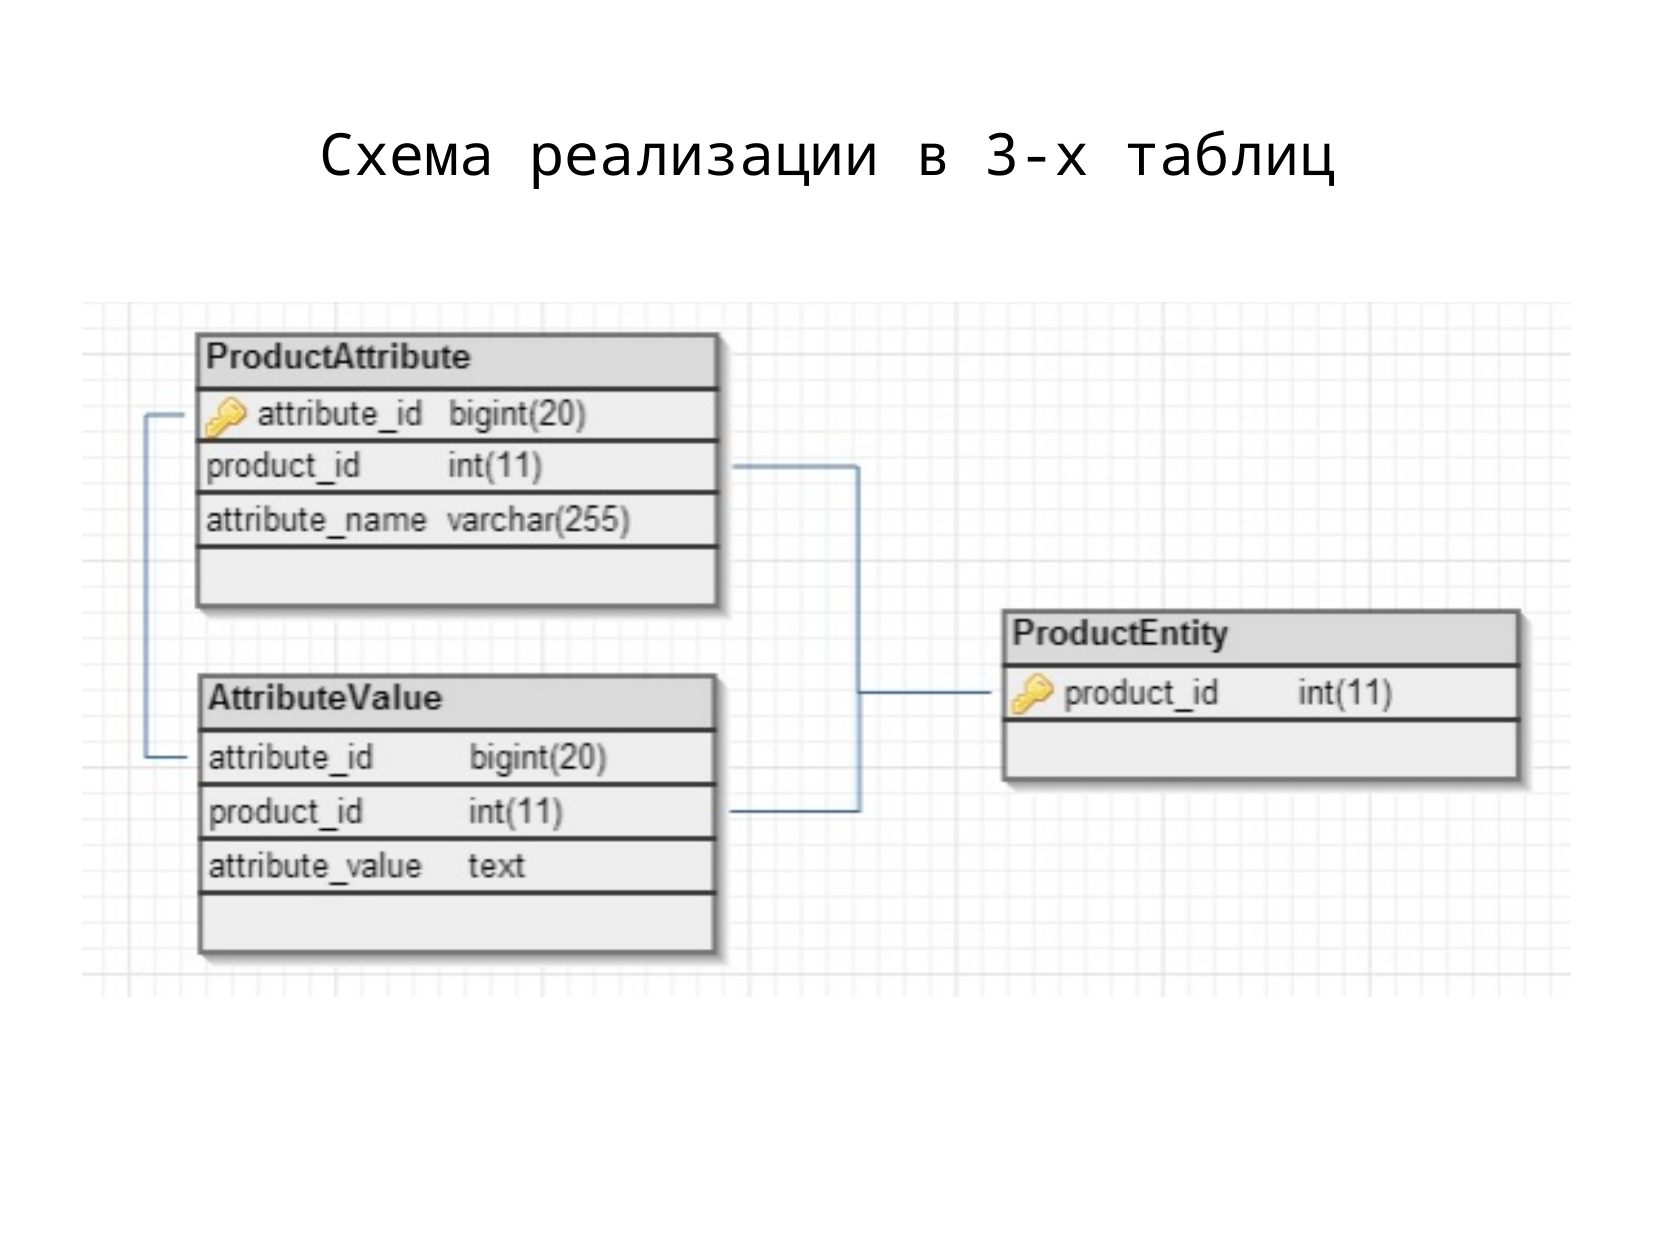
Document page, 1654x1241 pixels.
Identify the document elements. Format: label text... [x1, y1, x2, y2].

picture [82, 302, 1571, 997]
title Схема реализации в 3-х таблиц [82, 49, 1571, 257]
